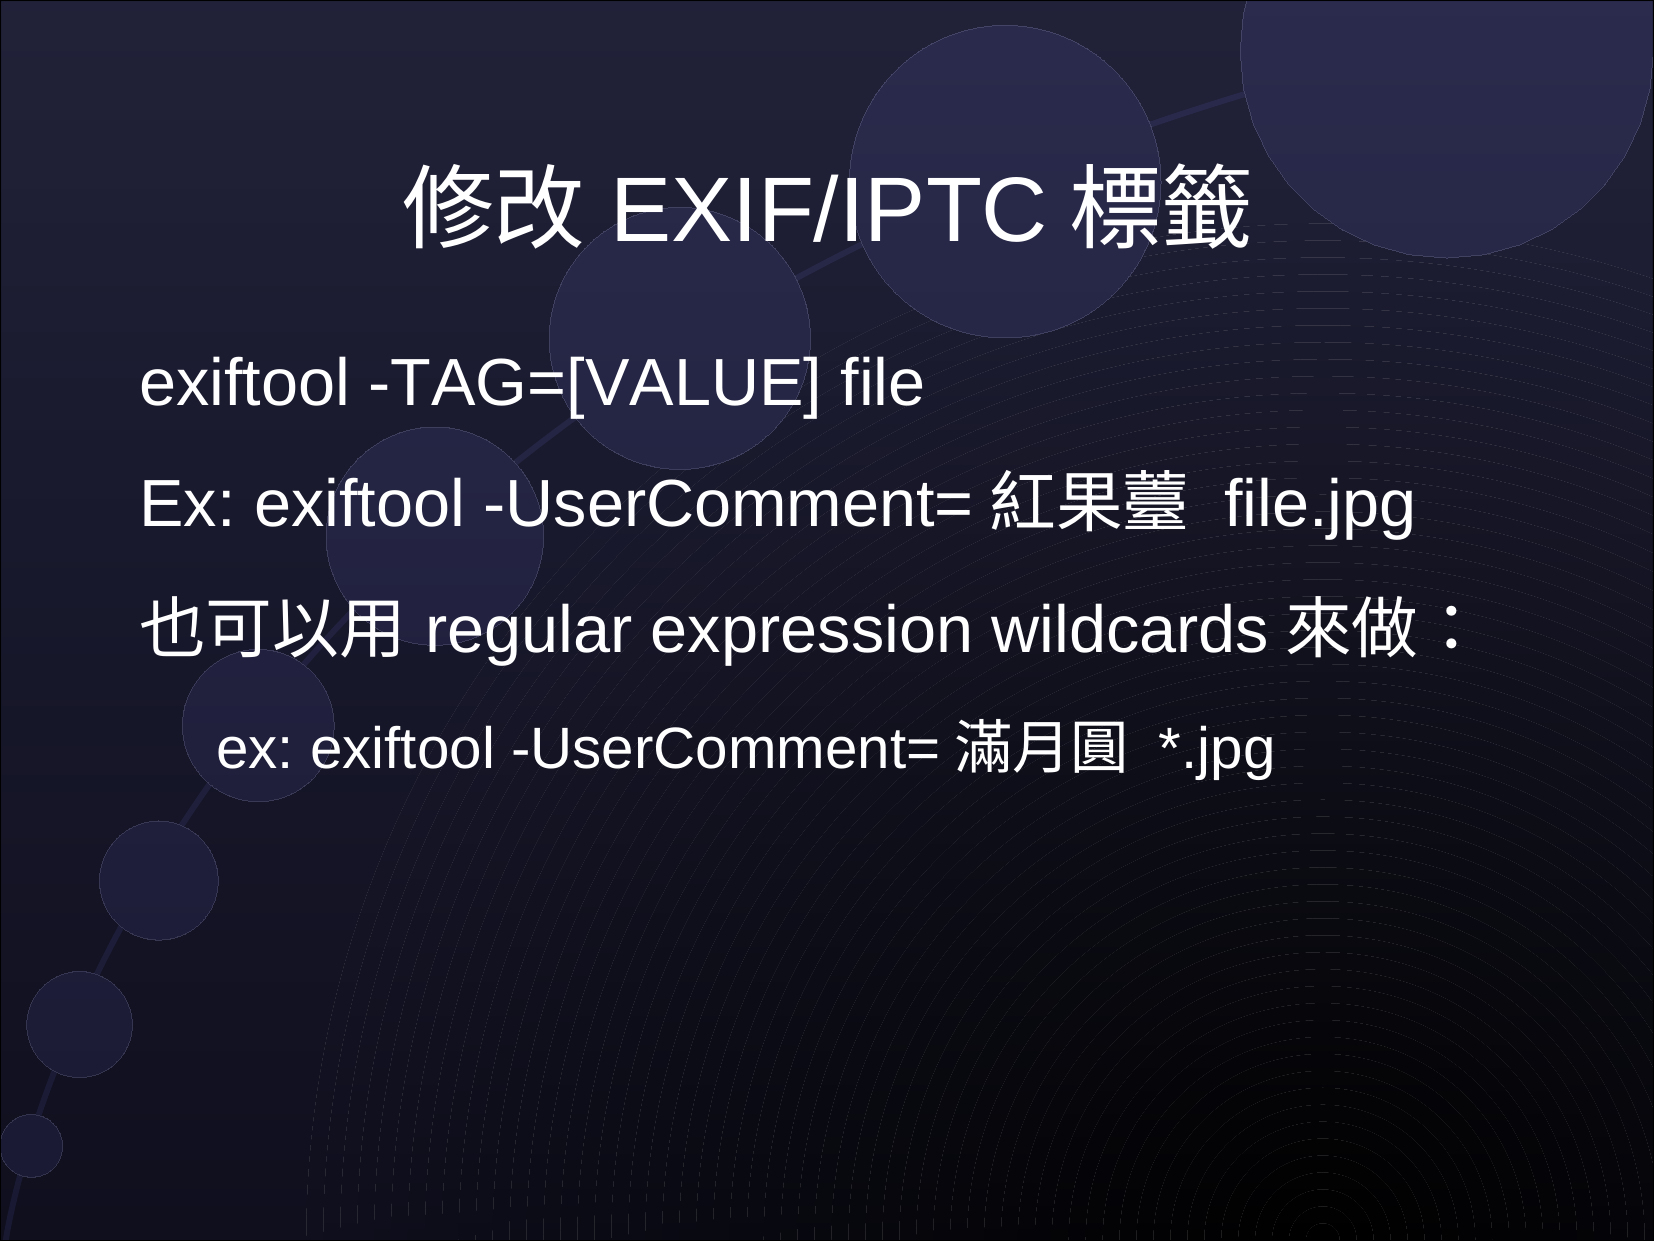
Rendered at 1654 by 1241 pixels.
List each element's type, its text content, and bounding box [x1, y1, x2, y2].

list exiftool -TAG=[VALUE] file Ex: exiftool -UserComment=紅果薹 file.jpg 也可以用regular expression wildcards來做： ex: exiftool -UserComment=滿月圓 *.jpg [121, 344, 1534, 1127]
title 修改EXIF/IPTC標籤 [121, 102, 1534, 311]
